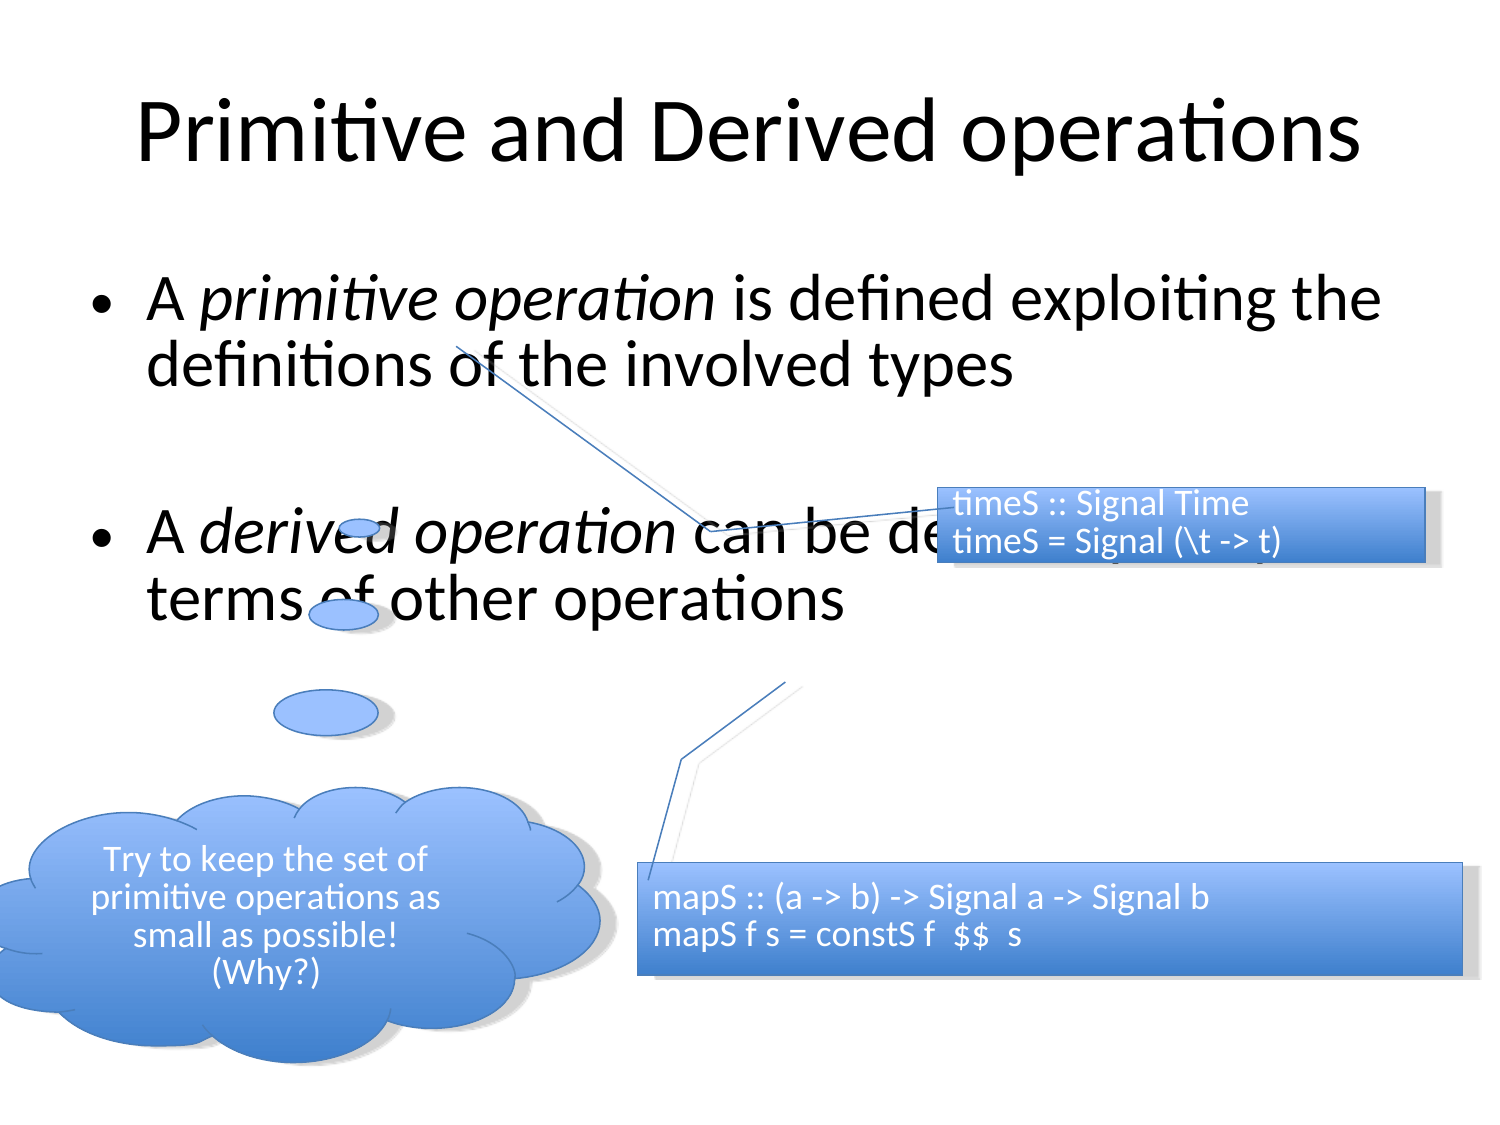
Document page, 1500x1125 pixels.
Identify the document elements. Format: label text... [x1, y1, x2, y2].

text_box mapS :: (a -> b) -> Signal a -> Signal b mapS f s = constS f $$ s [638, 682, 1463, 975]
title Primitive and Derived operations [75, 24, 1426, 254]
text_box Try to keep the set of primitive operations as small as possible! (Why?) [273, 689, 379, 736]
list A primitive operation is defined exploiting the definitions of the involved types A derived operation can be defined purely in terms of other operations [75, 262, 1426, 1006]
text_box Try to keep the set of primitive operations as small as possible! (Why?) [0, 787, 601, 1063]
text_box timeS :: Signal Time timeS = Signal (\t -> t) [456, 346, 1425, 563]
text_box Try to keep the set of primitive operations as small as possible! (Why?) [308, 599, 379, 631]
